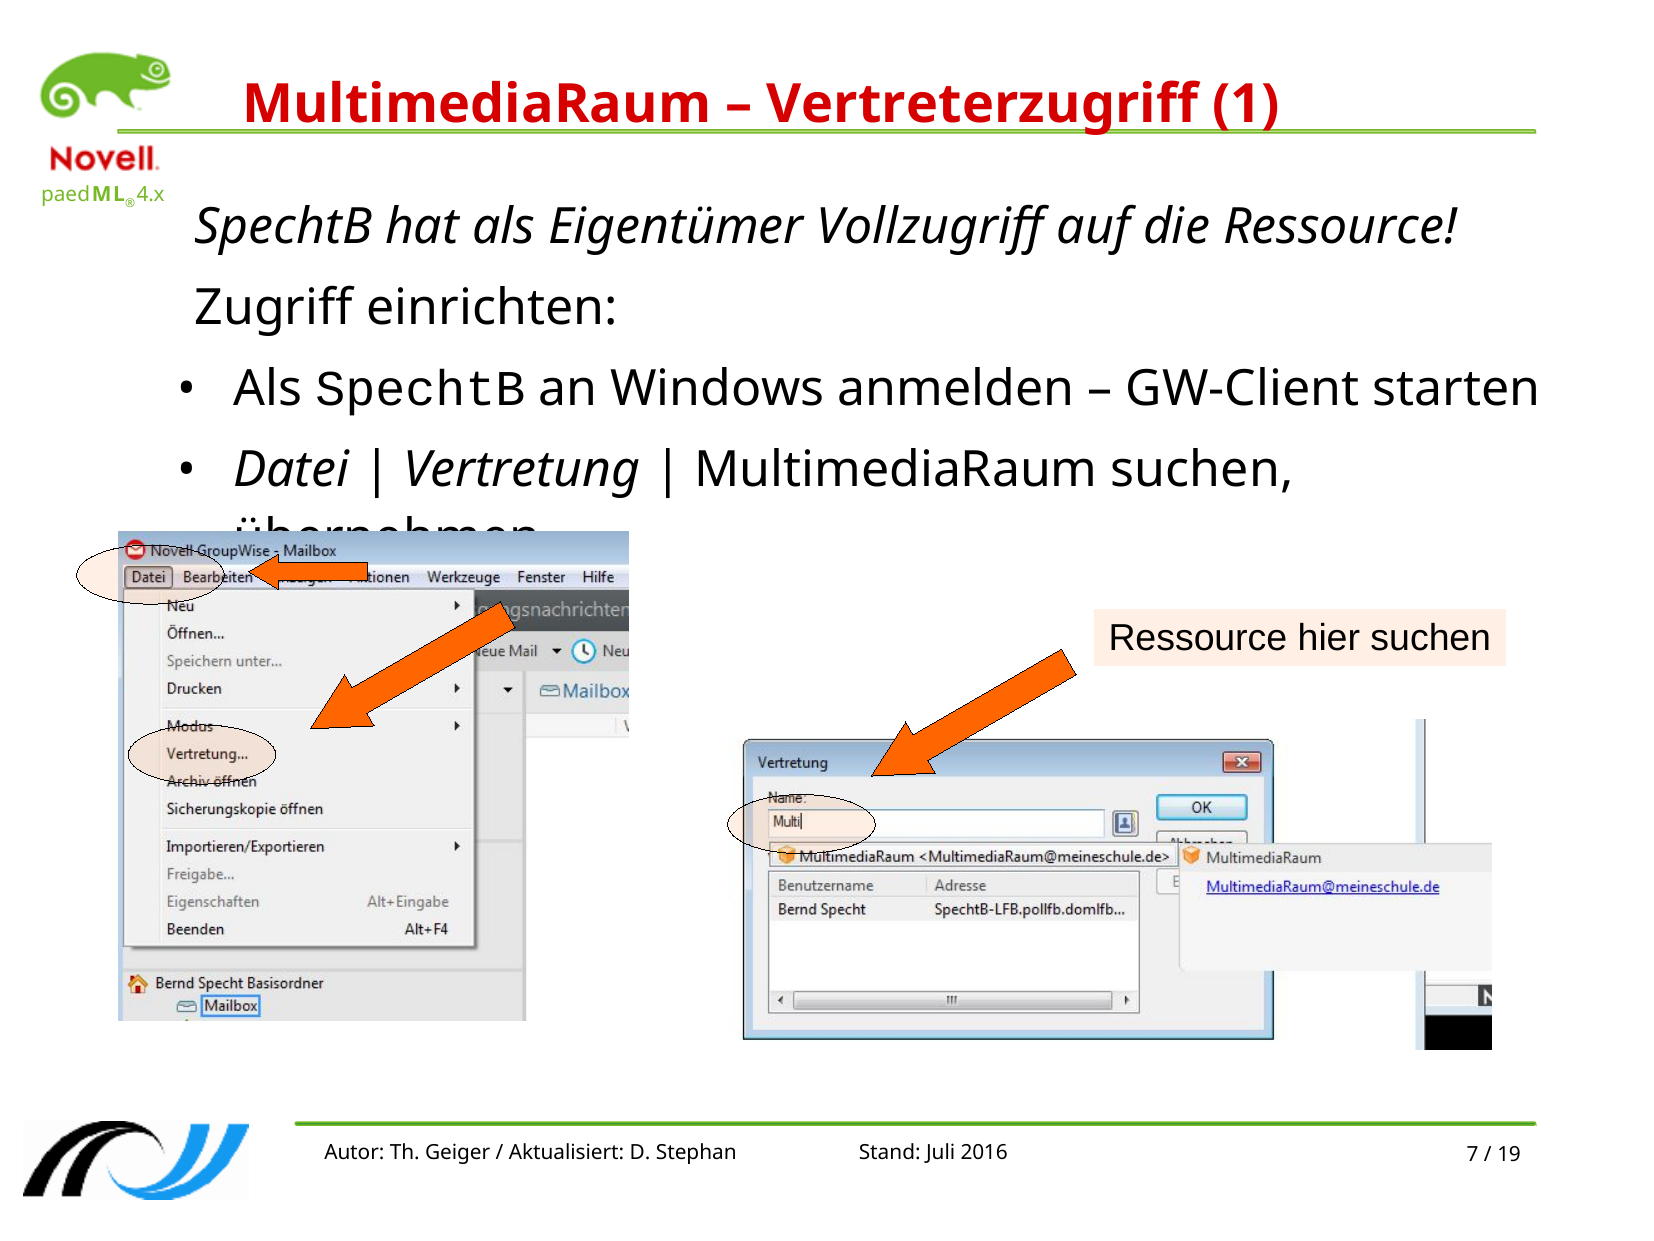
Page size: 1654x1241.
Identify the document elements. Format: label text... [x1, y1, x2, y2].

text_box [128, 724, 276, 785]
list SpechtB hat als Eigentümer Vollzugriff auf die Ressource! Zugriff einrichten: Als SpechtB an Windows anmelden – GW-Client starten Datei | Vertretung | MultimediaRaum suchen, übernehmen [177, 189, 1565, 473]
picture [118, 531, 629, 1021]
text_box [76, 545, 225, 605]
picture [26, 35, 184, 193]
text_box [871, 649, 1077, 777]
text_box [727, 794, 876, 854]
text_box Ressource hier suchen [1093, 609, 1506, 666]
text_box [248, 554, 368, 590]
picture [708, 719, 1492, 1050]
title MultimediaRaum – Vertreterzugriff (1) [242, 68, 1577, 135]
picture [23, 1121, 249, 1200]
text_box [310, 601, 516, 729]
